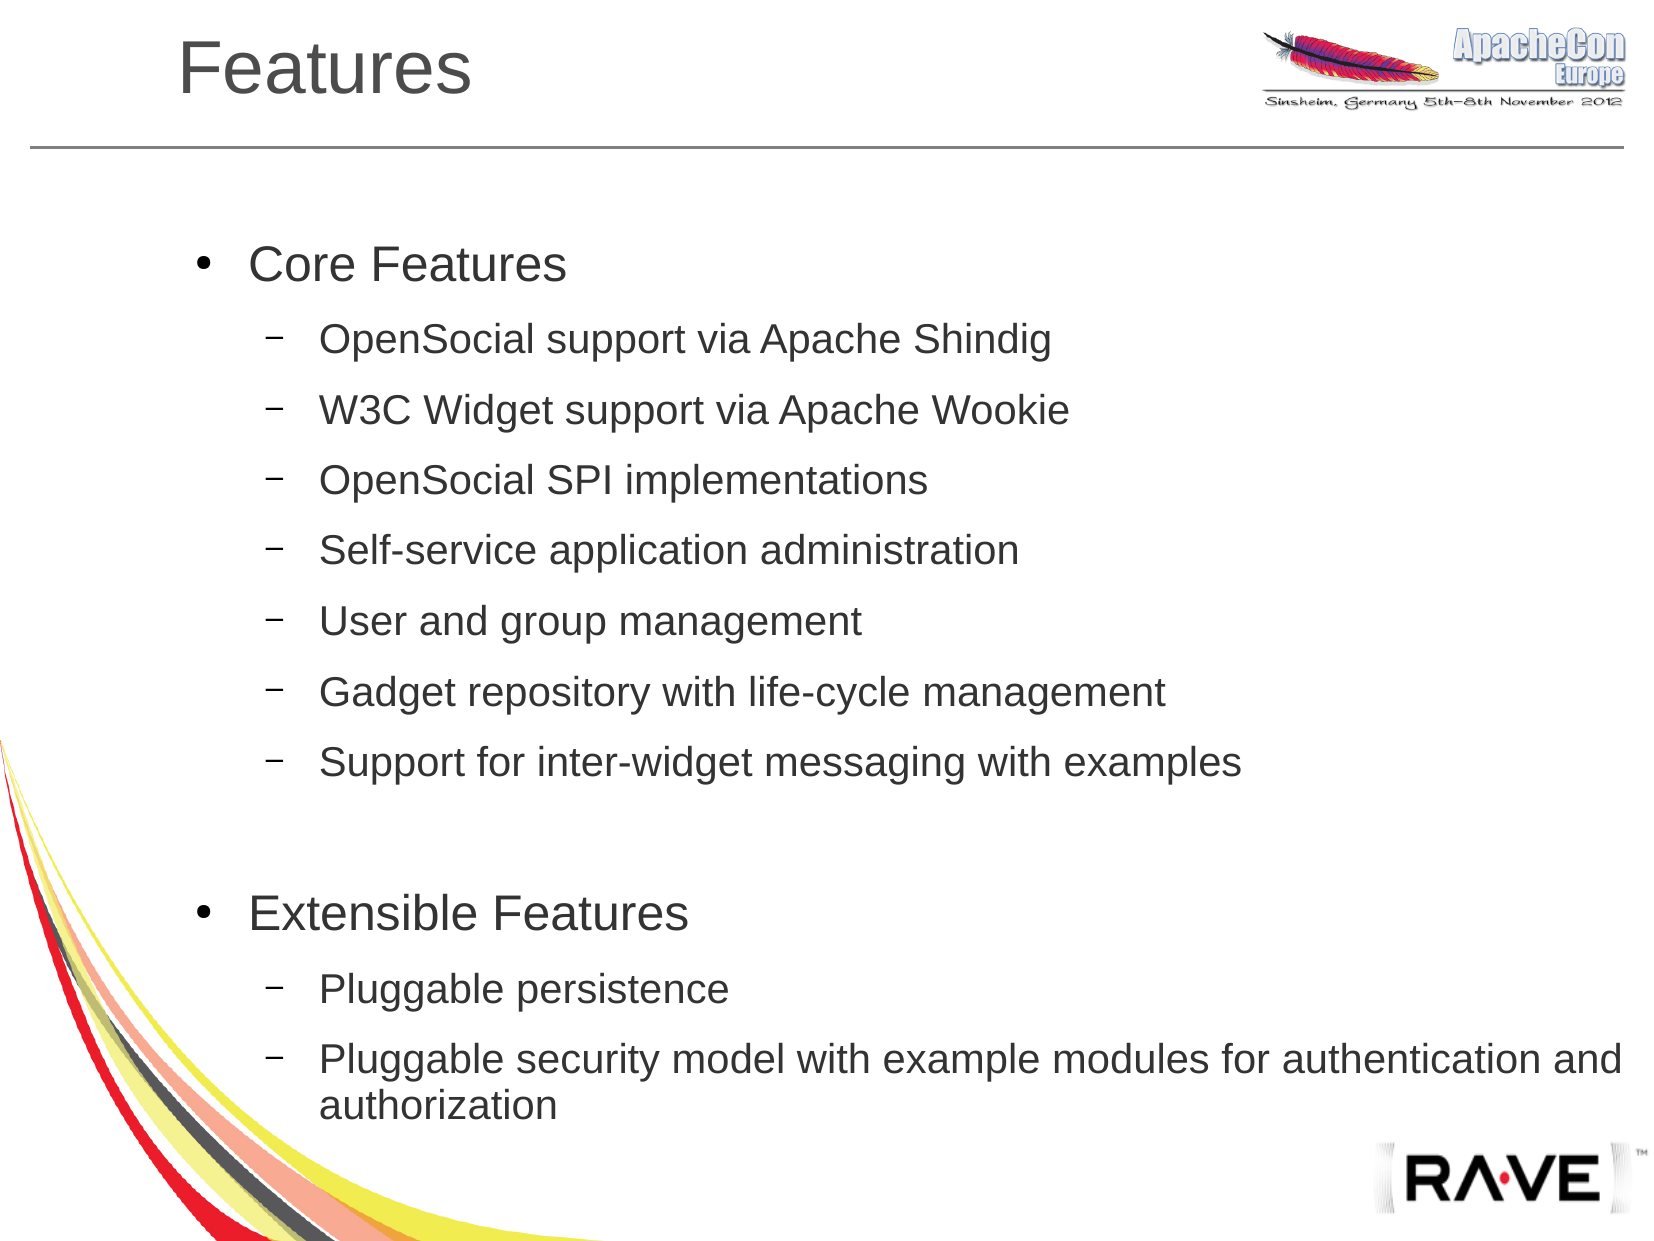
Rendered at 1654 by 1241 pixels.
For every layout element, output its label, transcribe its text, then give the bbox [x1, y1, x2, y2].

list Core Features OpenSocial support via Apache Shindig W3C Widget support via Apache Wookie OpenSocial SPI implementations Self-service application administration User and group management Gadget repository with life-cycle management Support for inter-widget messaging with examples Extensible Features Pluggable persistence Pluggable security model with example modules for authentication and authorization [177, 236, 1625, 1129]
title Features [177, 11, 1536, 125]
picture [0, 0, 1654, 1241]
